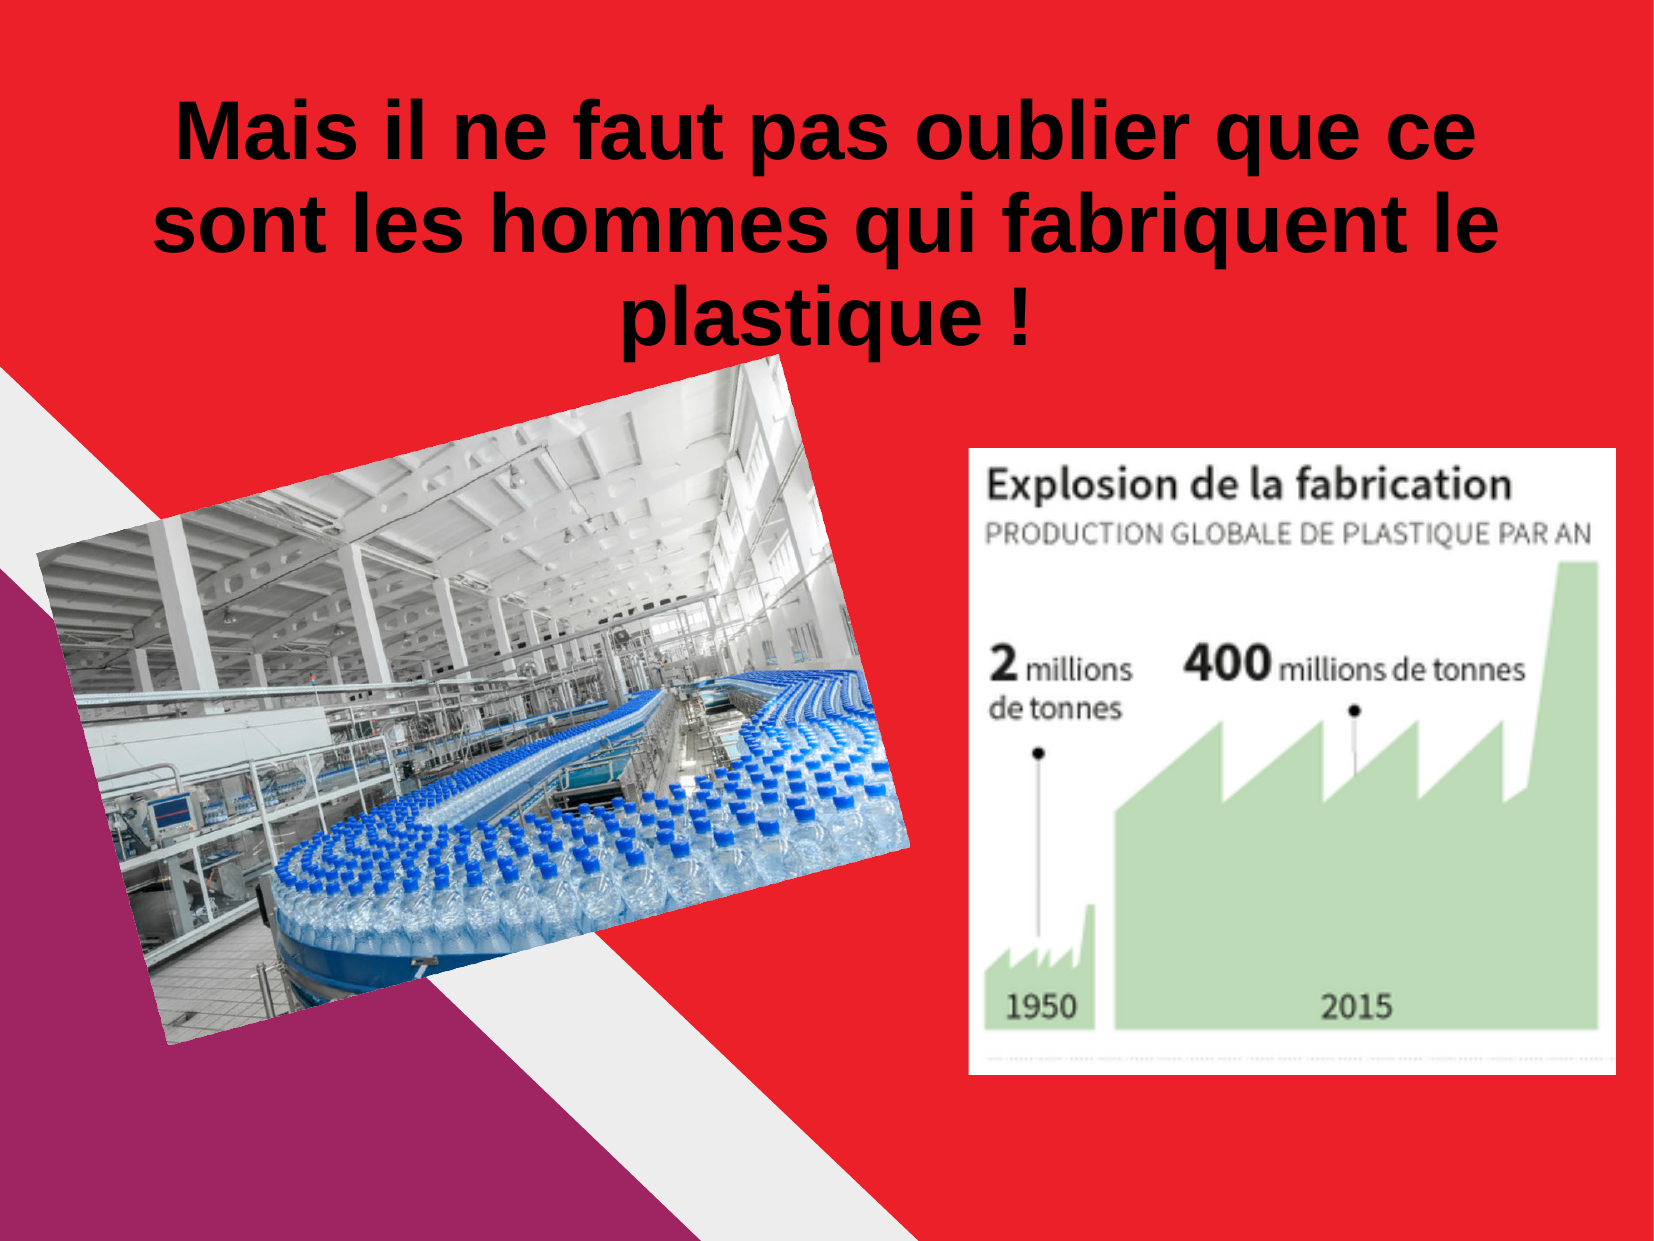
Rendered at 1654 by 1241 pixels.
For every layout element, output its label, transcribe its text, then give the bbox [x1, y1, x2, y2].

text_box Mais il ne faut pas oublier que ce sont les hommes qui fabriquent le plastique ! [70, 72, 1583, 367]
picture [35, 353, 910, 1045]
picture [968, 448, 1616, 1075]
